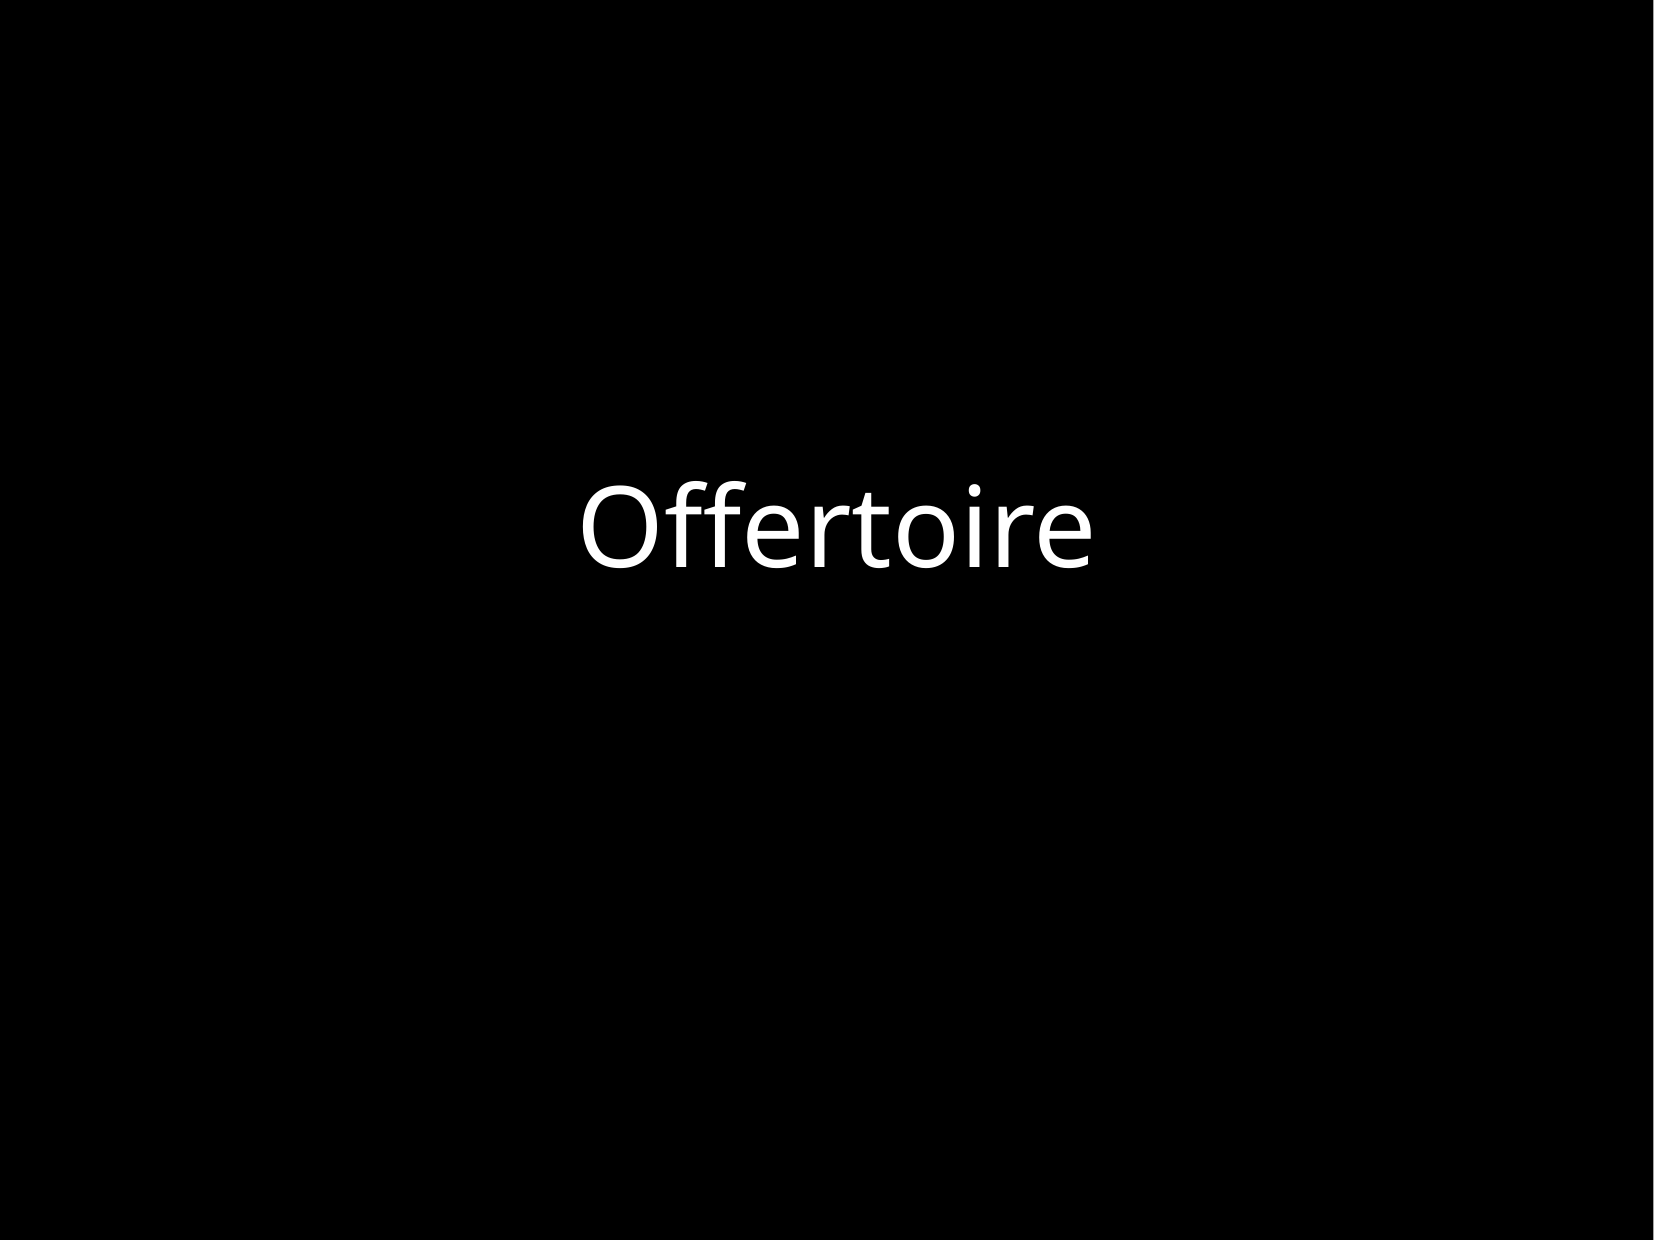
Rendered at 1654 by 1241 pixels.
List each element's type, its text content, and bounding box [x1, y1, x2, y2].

subtitle Offertoire [161, 43, 1512, 1004]
